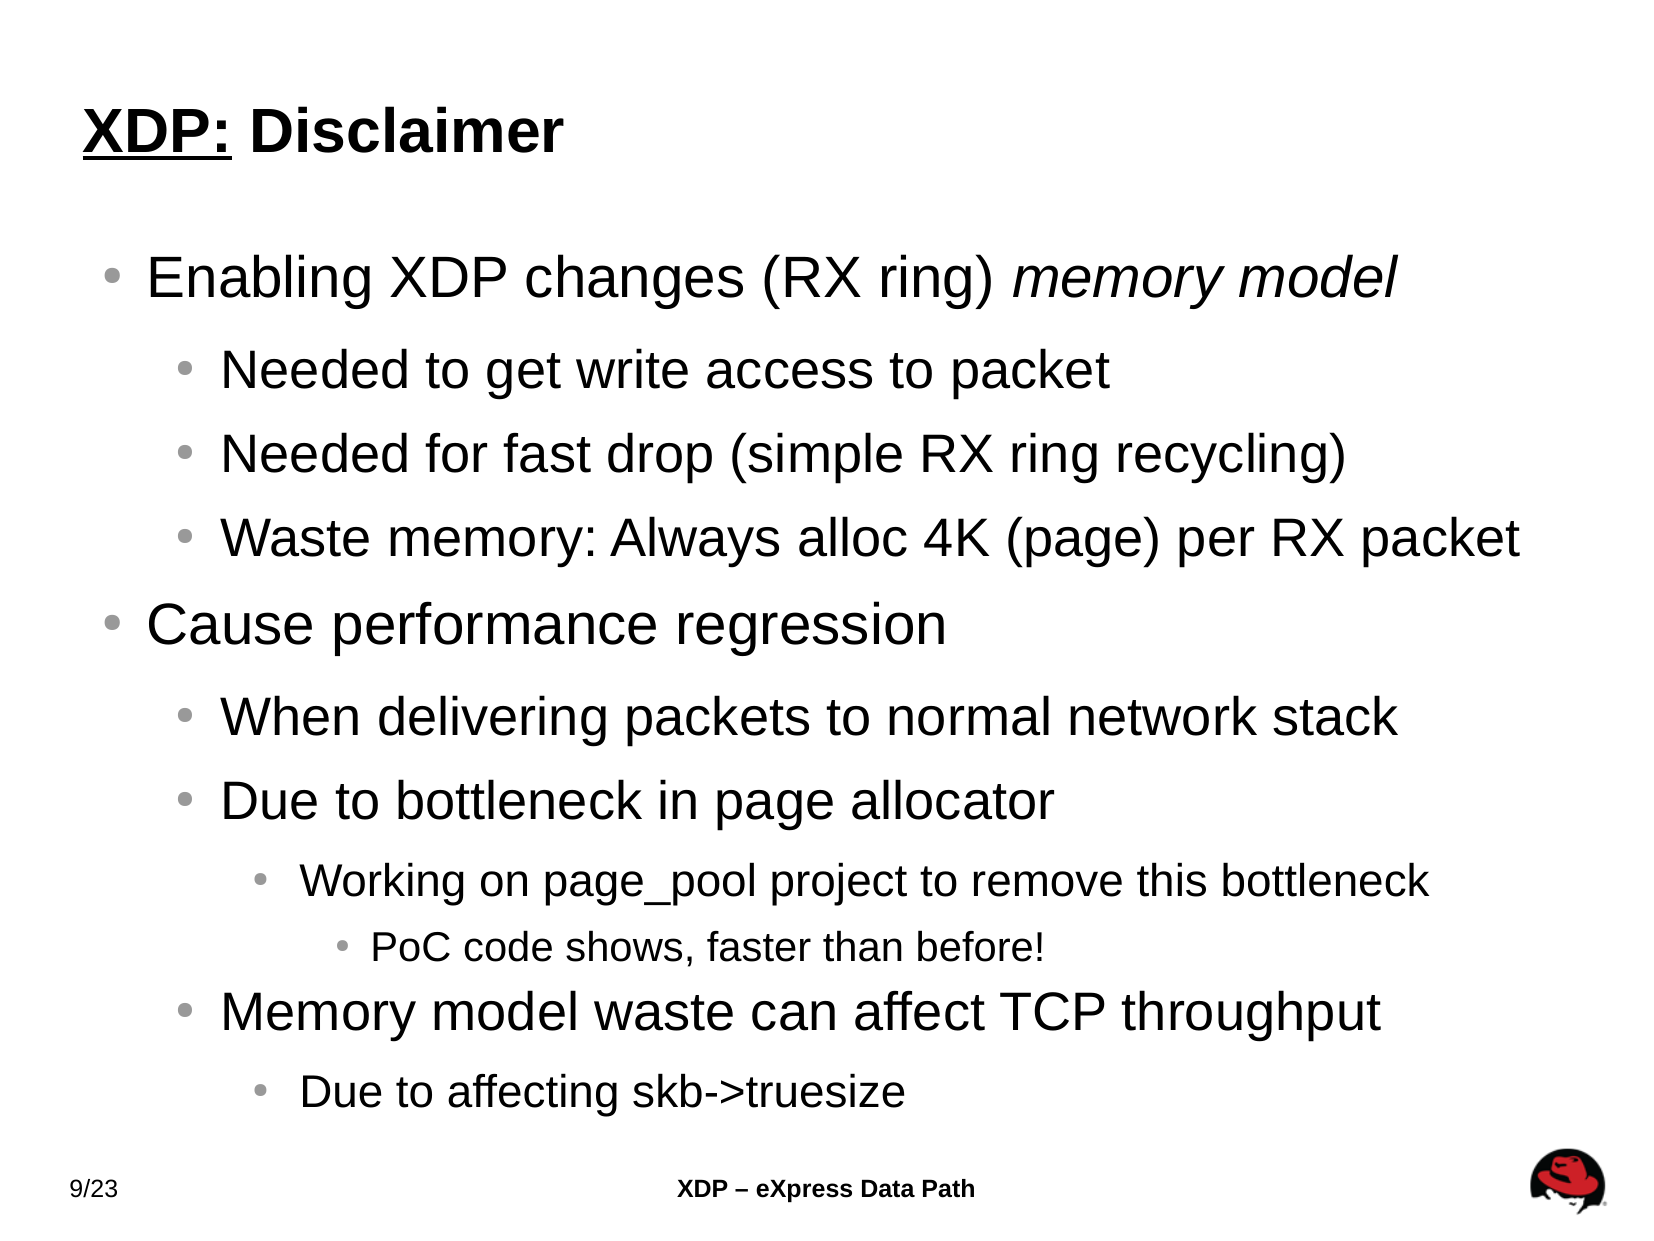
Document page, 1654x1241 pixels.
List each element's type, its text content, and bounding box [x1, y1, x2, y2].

list Enabling XDP changes (RX ring) memory model Needed to get write access to packet Needed for fast drop (simple RX ring recycling) Waste memory: Always alloc 4K (page) per RX packet Cause performance regression When delivering packets to normal network stack Due to bottleneck in page allocator Working on page_pool project to remove this bottleneck PoC code shows, faster than before! Memory model waste can affect TCP throughput Due to affecting skb->truesize [86, 244, 1576, 1201]
picture [1529, 1146, 1613, 1224]
text_box [82, 37, 1571, 226]
